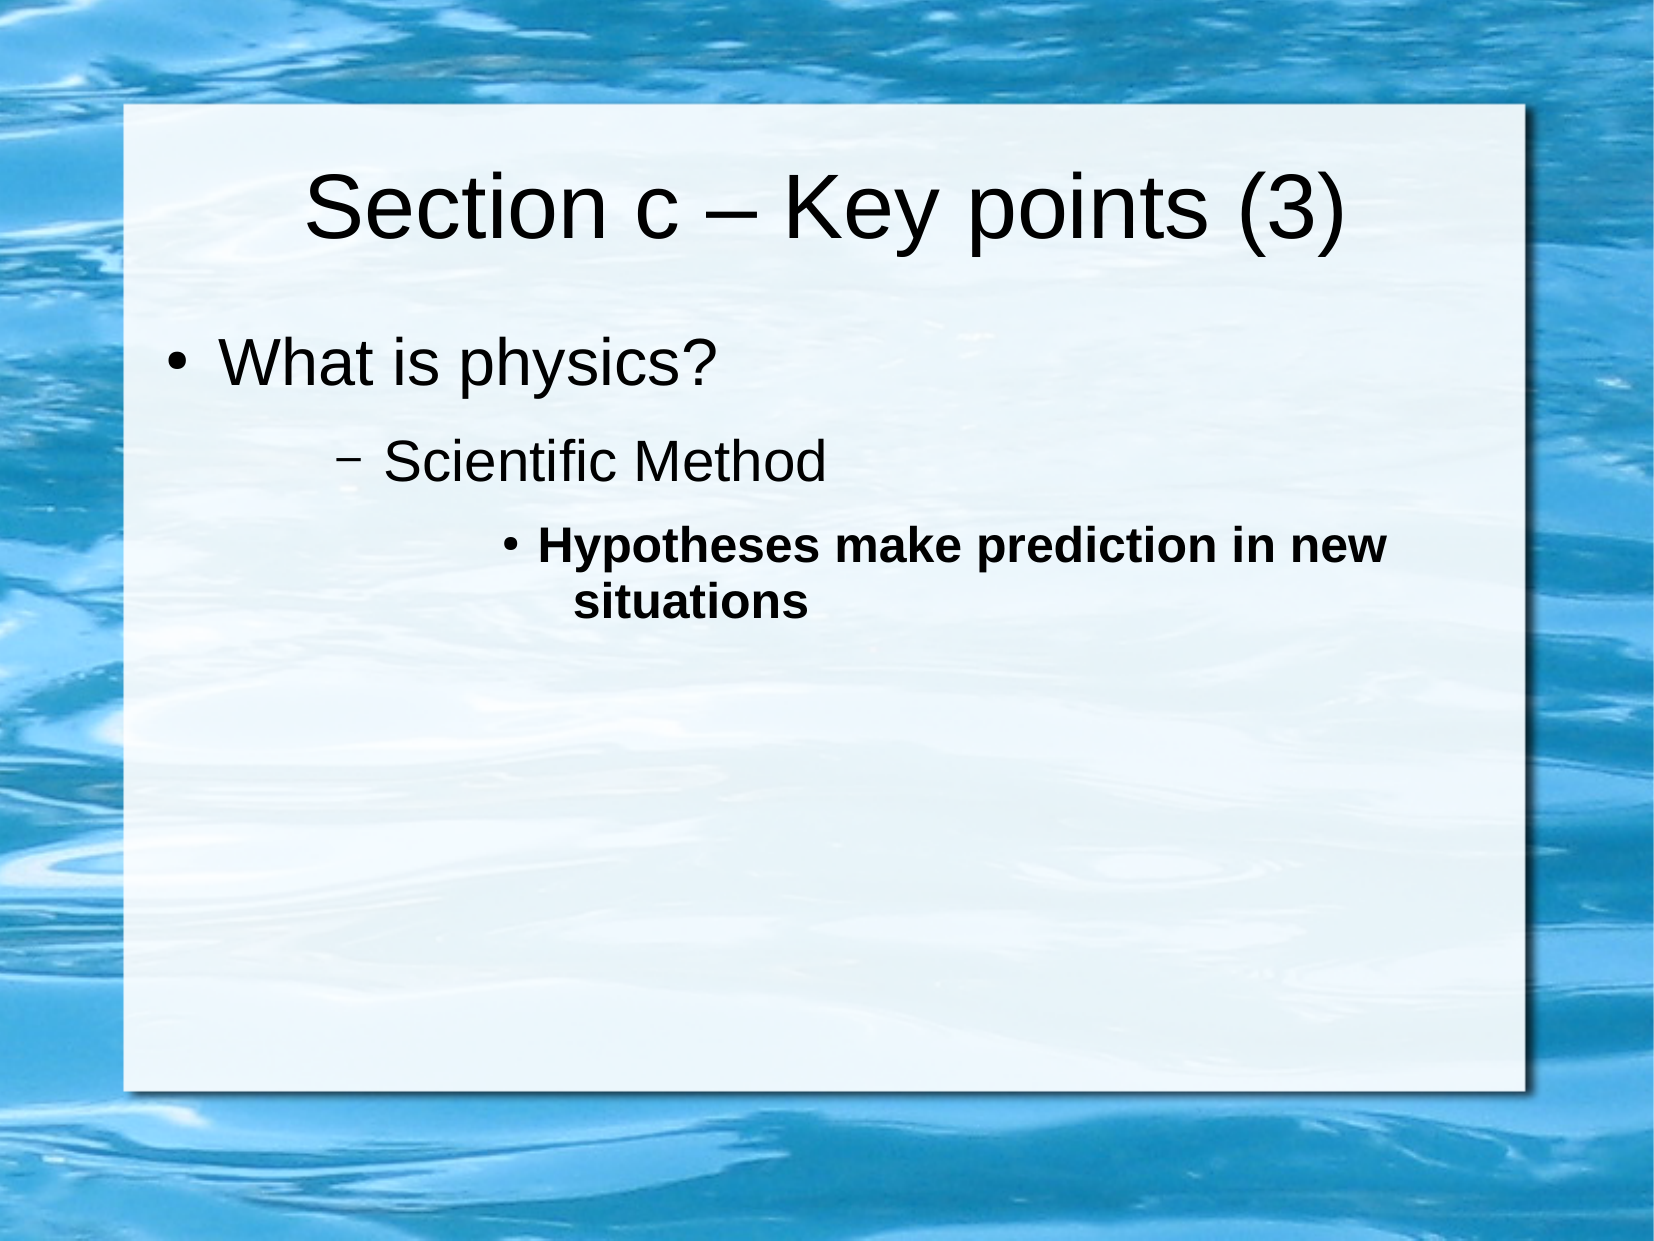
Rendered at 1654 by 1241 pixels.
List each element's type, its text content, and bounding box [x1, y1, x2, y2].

list What is physics? Scientific Method Hypotheses make prediction in new situations [147, 324, 1506, 1129]
picture [0, 0, 1654, 1241]
title Section c – Key points (3) [147, 125, 1506, 288]
